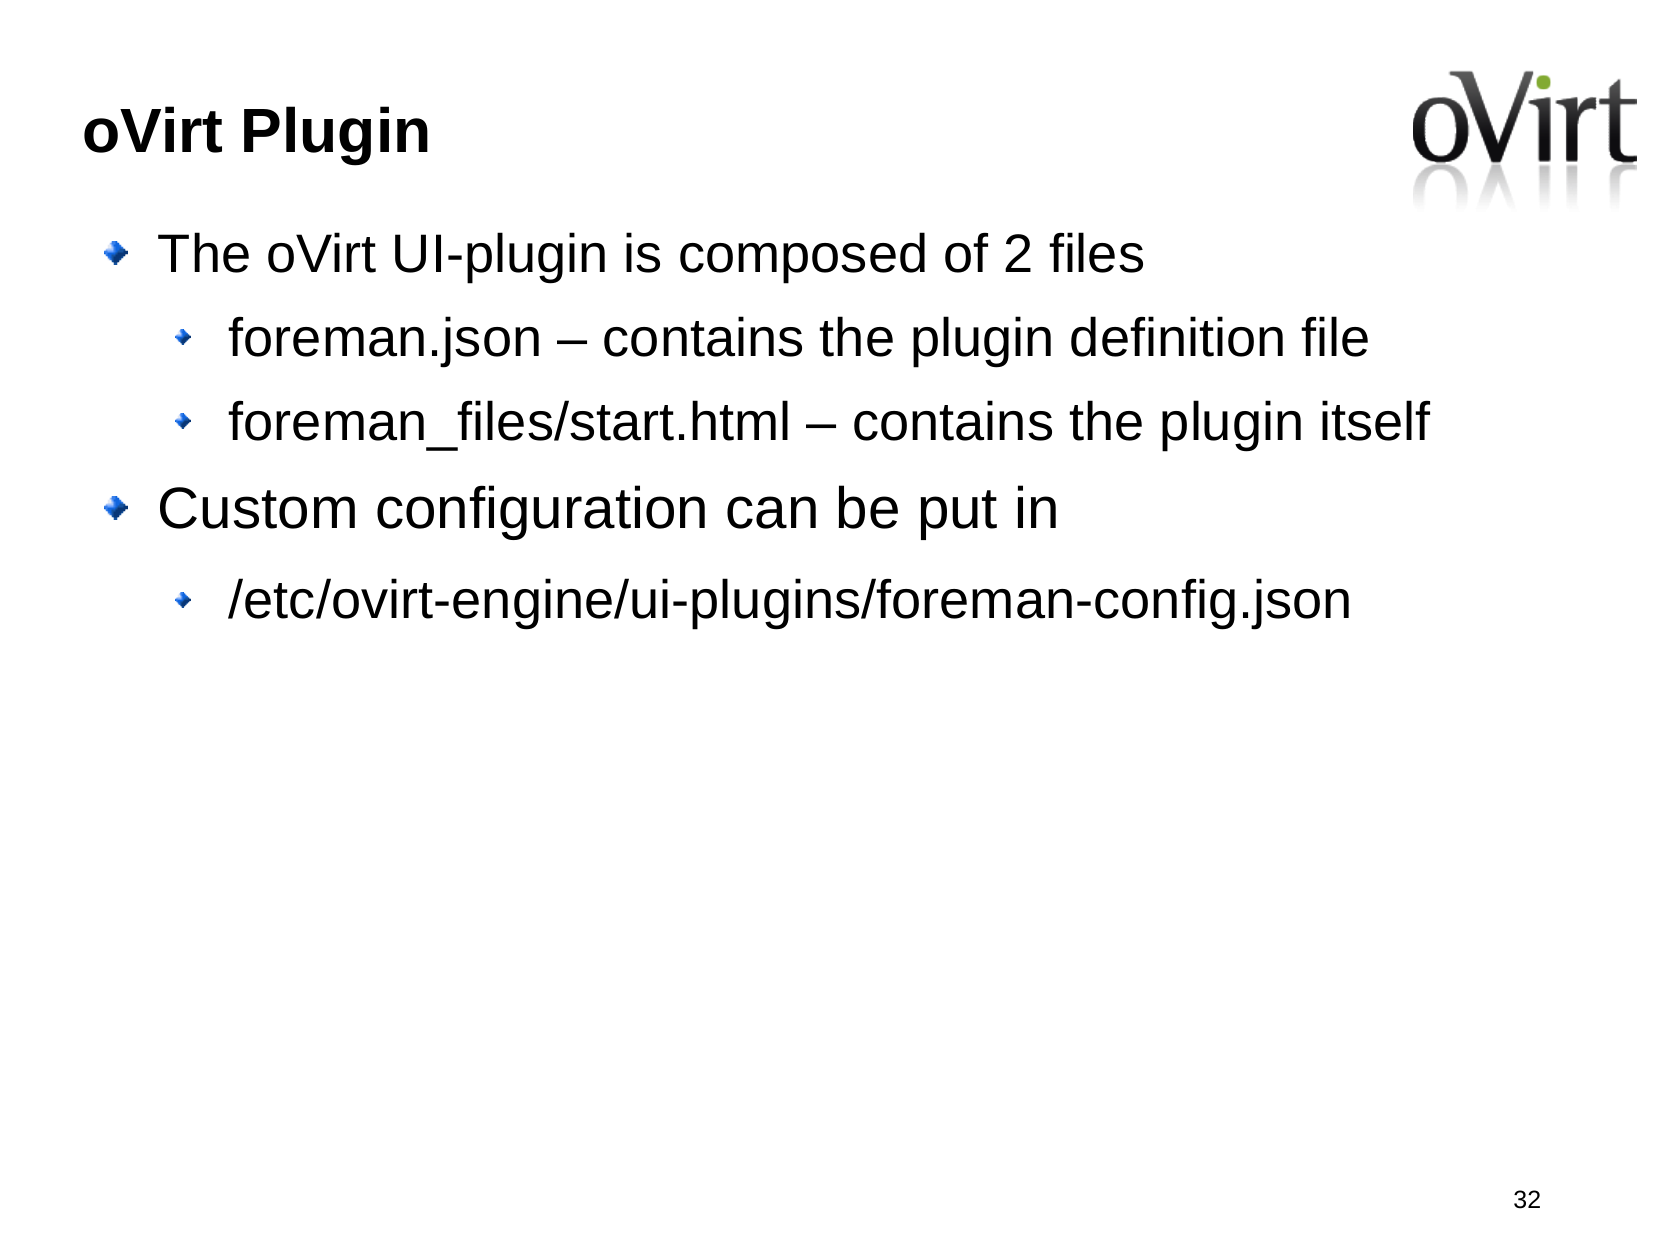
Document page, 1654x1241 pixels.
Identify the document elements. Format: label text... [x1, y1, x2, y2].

title oVirt Plugin [82, 37, 1303, 226]
picture [1413, 63, 1637, 212]
list The oVirt UI-plugin is composed of 2 files foreman.json – contains the plugin definition file foreman_files/start.html – contains the plugin itself Custom configuration can be put in /etc/ovirt-engine/ui-plugins/foreman-config.json [86, 222, 1576, 1017]
